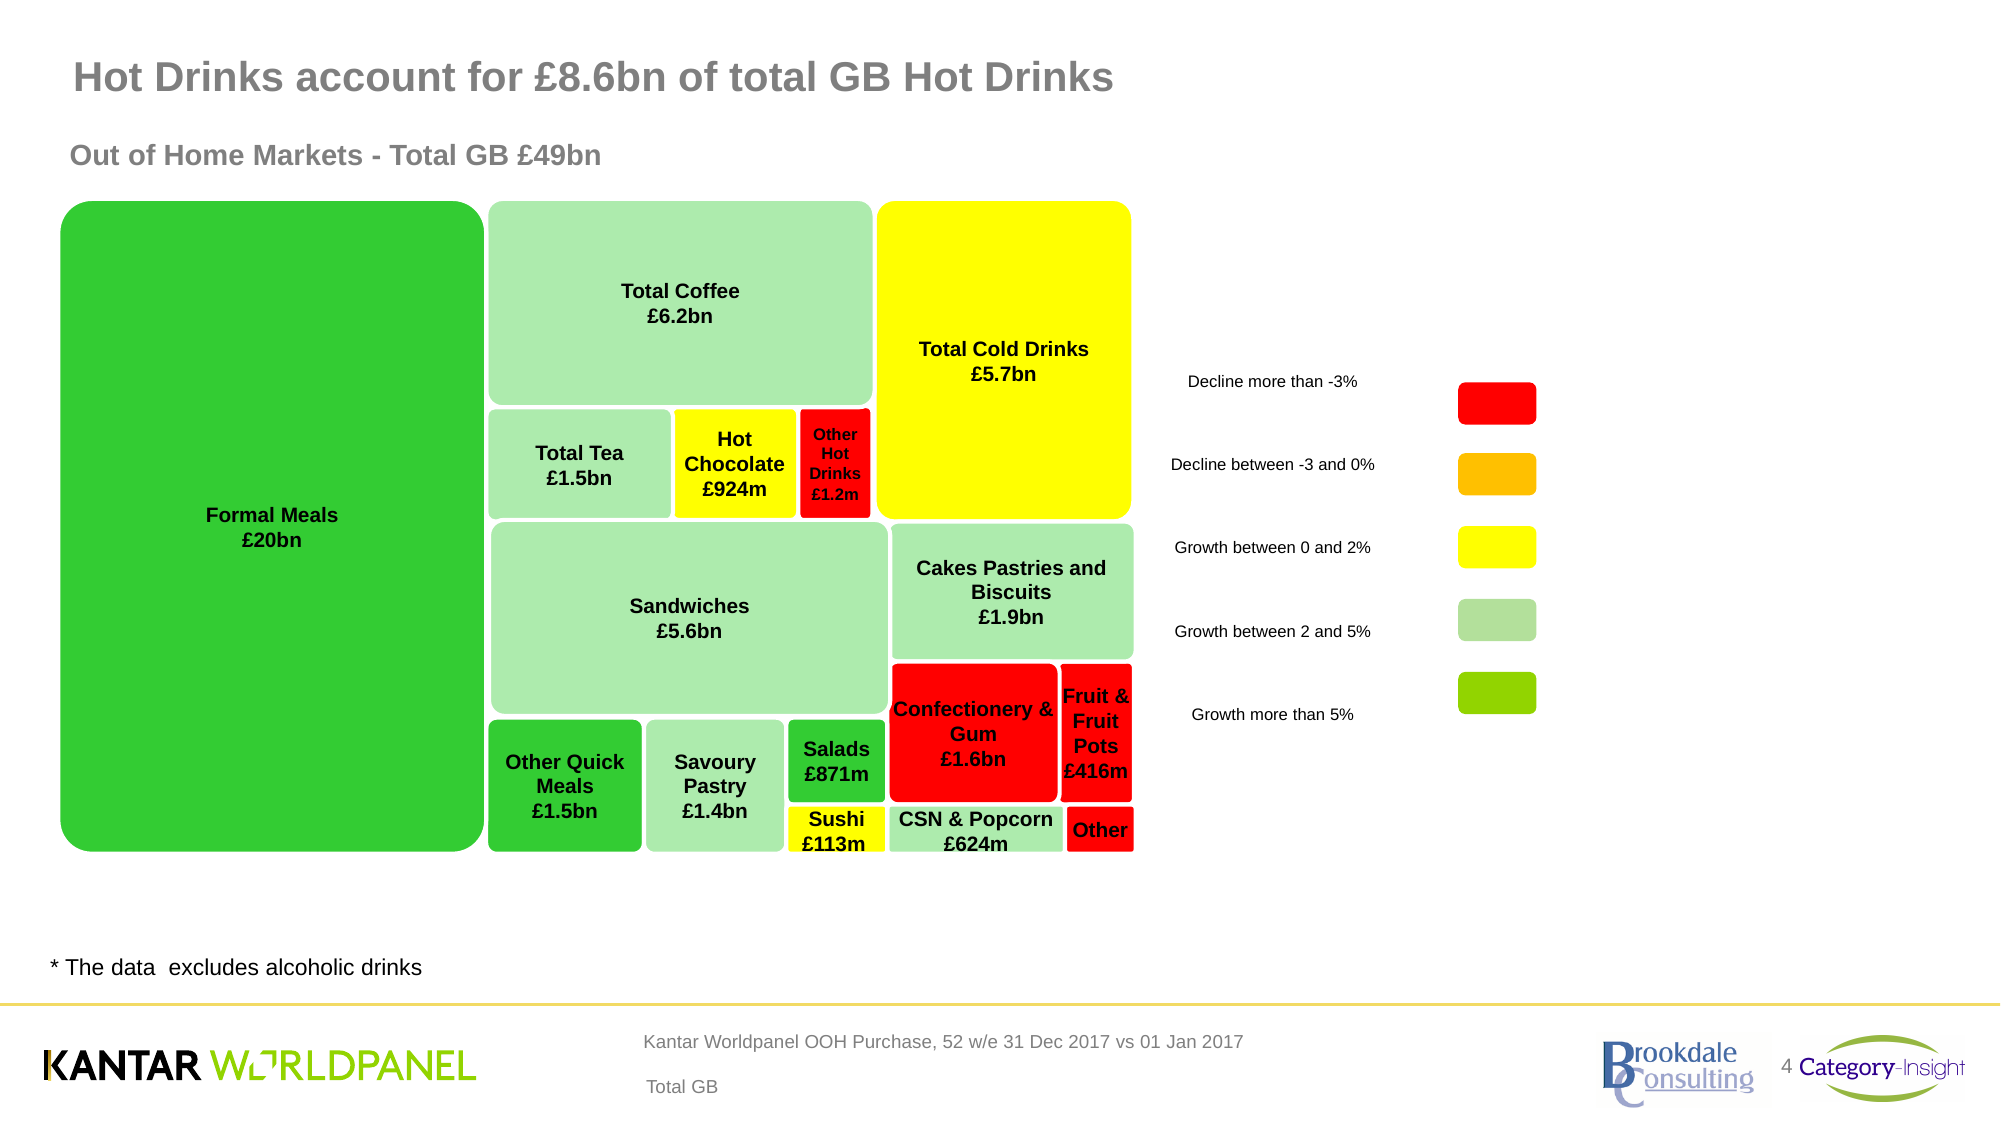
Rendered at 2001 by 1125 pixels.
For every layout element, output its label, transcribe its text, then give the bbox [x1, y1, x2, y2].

text_box Salads £871m [786, 717, 888, 804]
text_box Total Cold Drinks £5.7bn [874, 198, 1134, 522]
text_box Kantar Worldpanel OOH Purchase, 52 w/e 31 Dec 2017 vs 01 Jan 2017 [628, 1022, 1395, 1056]
text_box Confectionery & Gum £1.6bn [887, 661, 1060, 804]
text_box Sushi £113m [786, 804, 888, 854]
text_box Total Tea £1.5bn [487, 407, 673, 522]
text_box Total GB [645, 1075, 799, 1099]
text_box Total Coffee £6.2bn [486, 198, 875, 408]
text_box Hot Chocolate £924m [672, 408, 798, 519]
text_box Decline more than -3% [1135, 353, 1411, 408]
text_box Other Hot Drinks £1.2m [798, 406, 873, 519]
text_box Growth more than 5% [1135, 687, 1411, 741]
text_box Cakes Pastries and Biscuits £1.9bn [888, 521, 1136, 662]
text_box Out of Home Markets - Total GB £49bn [63, 128, 733, 227]
text_box Decline between -3 and 0% [1135, 437, 1411, 491]
text_box * The data excludes alcoholic drinks [50, 952, 439, 981]
text_box [1458, 382, 1537, 425]
text_box Other [1065, 804, 1136, 854]
title Hot Drinks account for £8.6bn of total GB Hot Drinks [58, 42, 1940, 109]
text_box [1458, 526, 1537, 569]
text_box Savoury Pastry £1.4bn [643, 717, 787, 854]
text_box 4 [1780, 1048, 1941, 1082]
text_box [1458, 453, 1537, 496]
text_box Growth between 2 and 5% [1135, 603, 1411, 658]
text_box [1458, 671, 1537, 715]
text_box Formal Meals £20bn [58, 215, 487, 854]
text_box Fruit & Fruit Pots £416m [1058, 661, 1135, 805]
text_box Other Quick Meals £1.5bn [486, 717, 644, 854]
text_box Sandwiches £5.6bn [488, 519, 891, 716]
text_box CSN & Popcorn £624m [887, 804, 1065, 854]
text_box [1458, 598, 1537, 642]
text_box Growth between 0 and 2% [1135, 520, 1411, 574]
